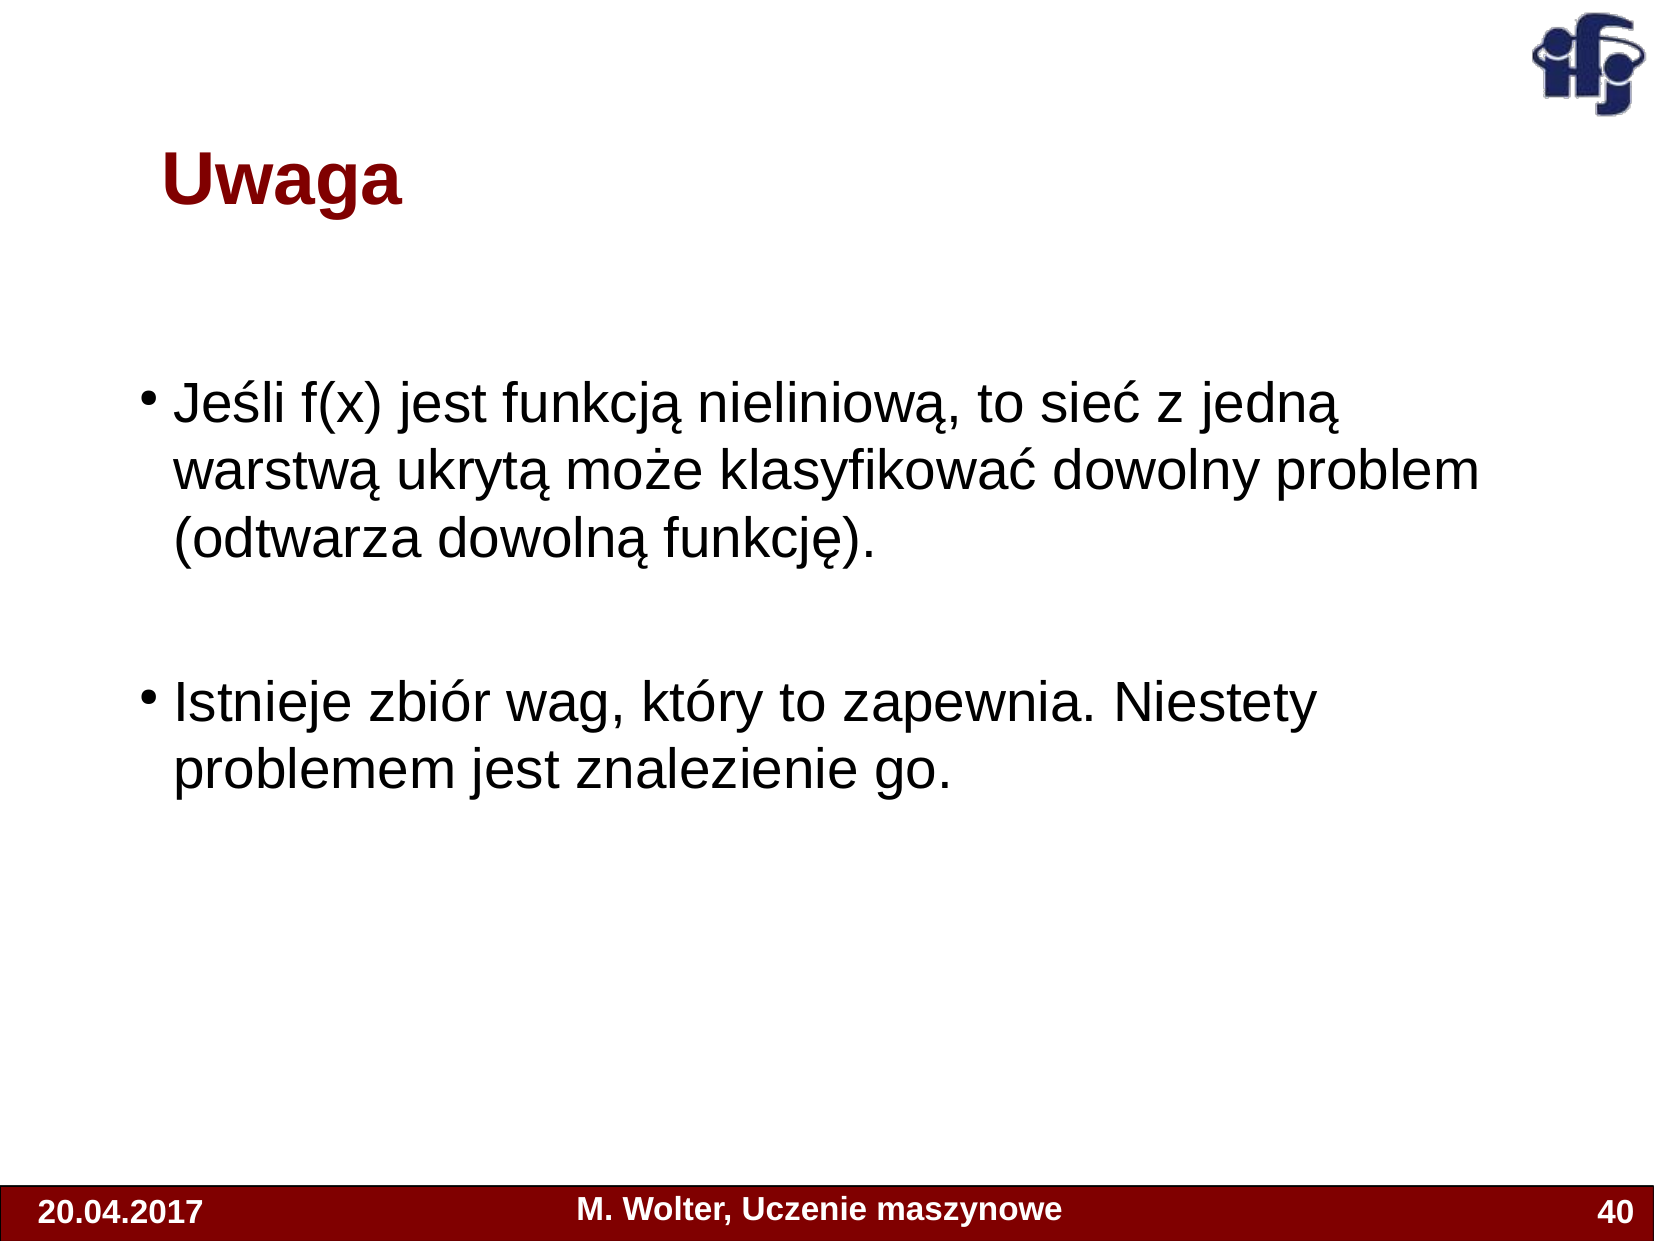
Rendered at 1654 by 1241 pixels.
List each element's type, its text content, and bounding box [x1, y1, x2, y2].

title Uwaga [146, 71, 1552, 279]
picture [1525, 0, 1654, 129]
list Jeśli f(x) jest funkcją nieliniową, to sieć z jedną warstwą ukrytą może klasyfikować dowolny problem (odtwarza dowolną funkcję). Istnieje zbiór wag, który to zapewnia. Niestety problemem jest znalezienie go. [124, 358, 1530, 1103]
